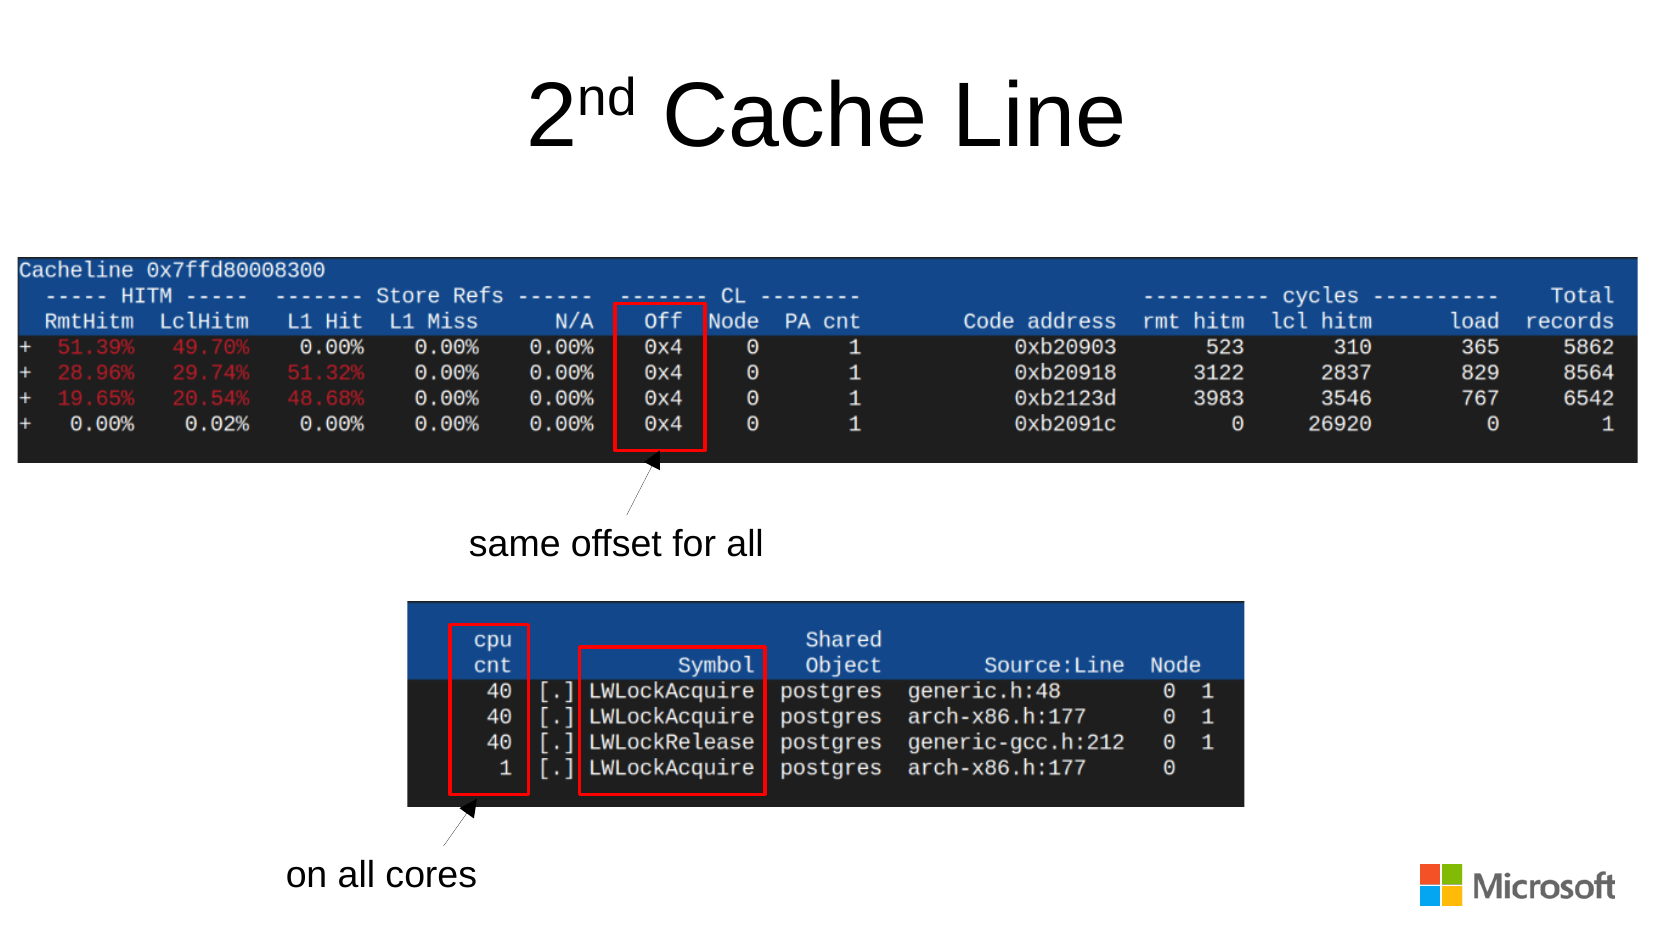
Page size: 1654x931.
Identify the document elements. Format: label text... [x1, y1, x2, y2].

picture [407, 601, 1245, 807]
title 2nd Cache Line [82, 37, 1571, 193]
text_box on all cores [271, 846, 617, 903]
picture [17, 257, 1638, 463]
picture [617, 305, 703, 449]
text_box same offset for all [454, 515, 800, 573]
picture [1420, 864, 1615, 906]
